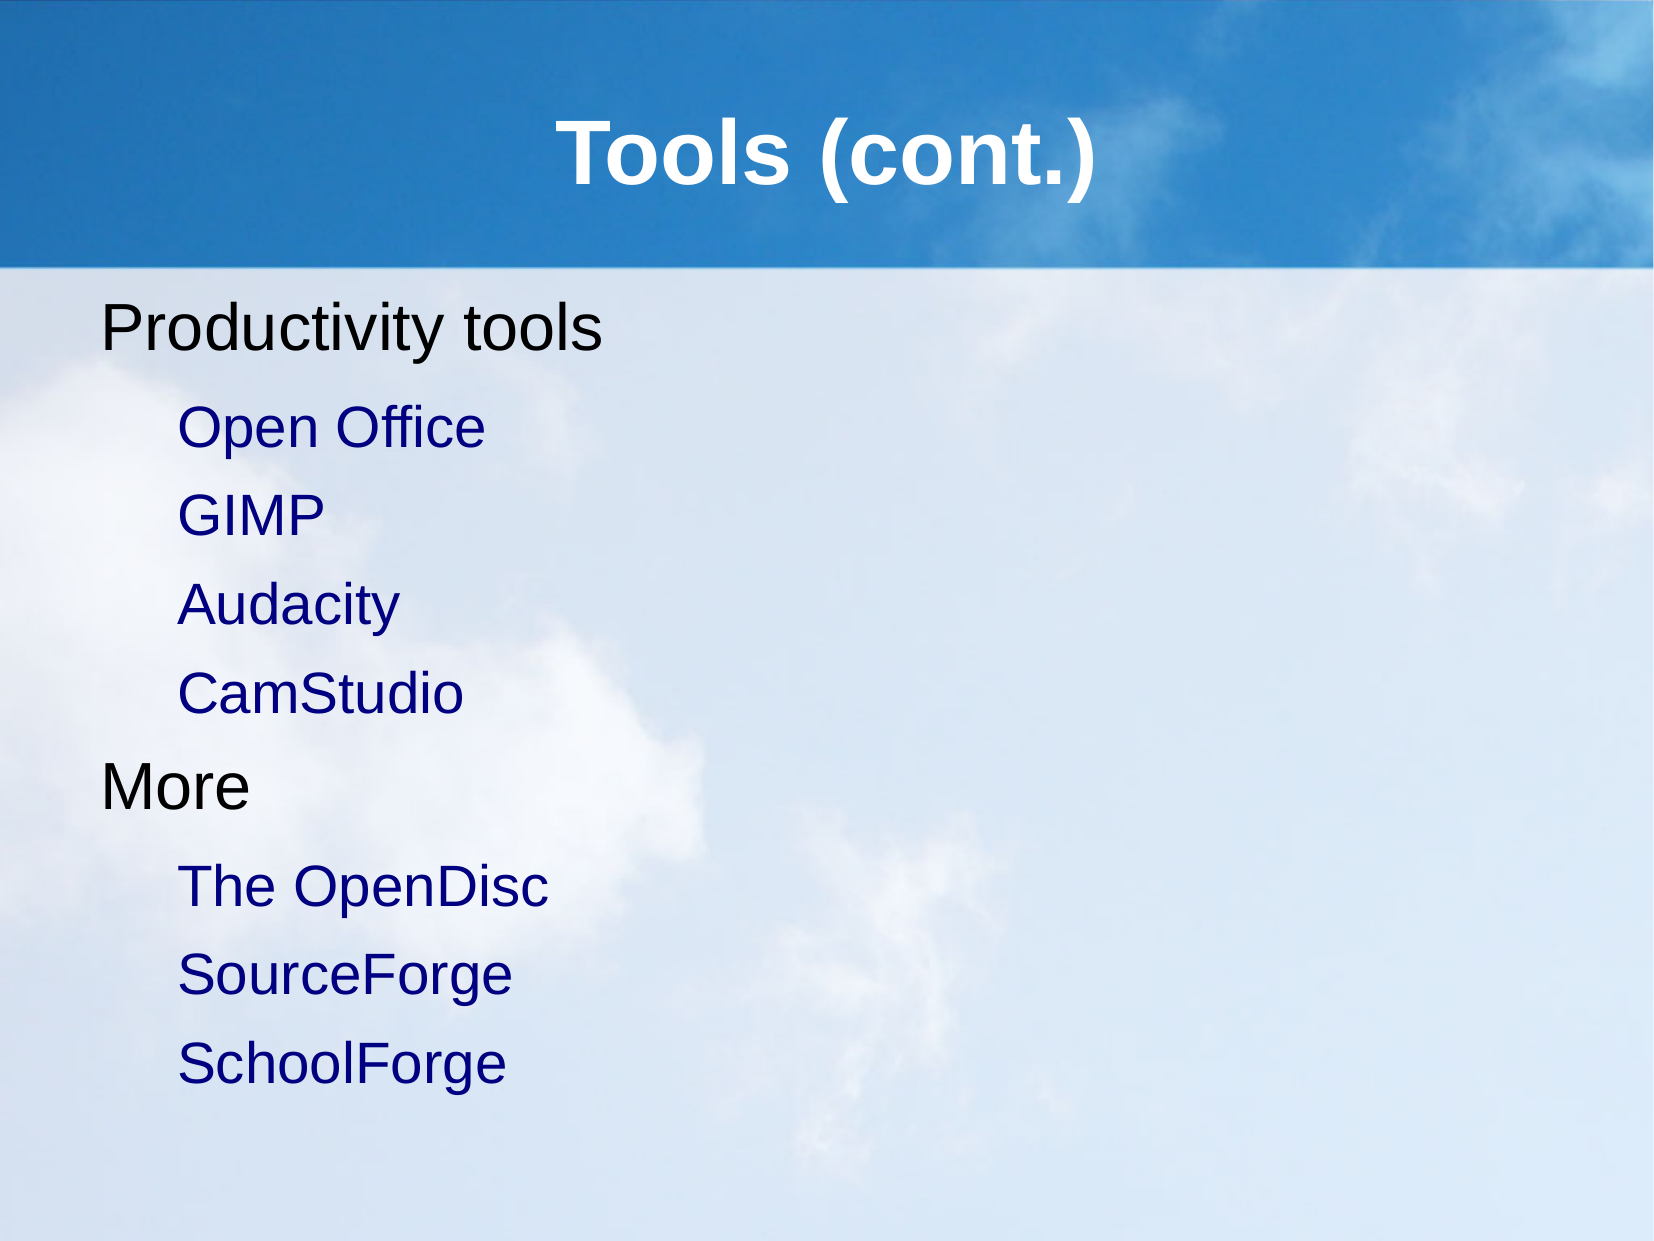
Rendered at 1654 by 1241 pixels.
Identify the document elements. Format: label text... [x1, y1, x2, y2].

title Tools (cont.) [82, 49, 1571, 257]
list Productivity tools Open Office GIMP Audacity CamStudio More The OpenDisc SourceForge SchoolForge [82, 290, 1571, 1109]
picture [0, 0, 1654, 1241]
